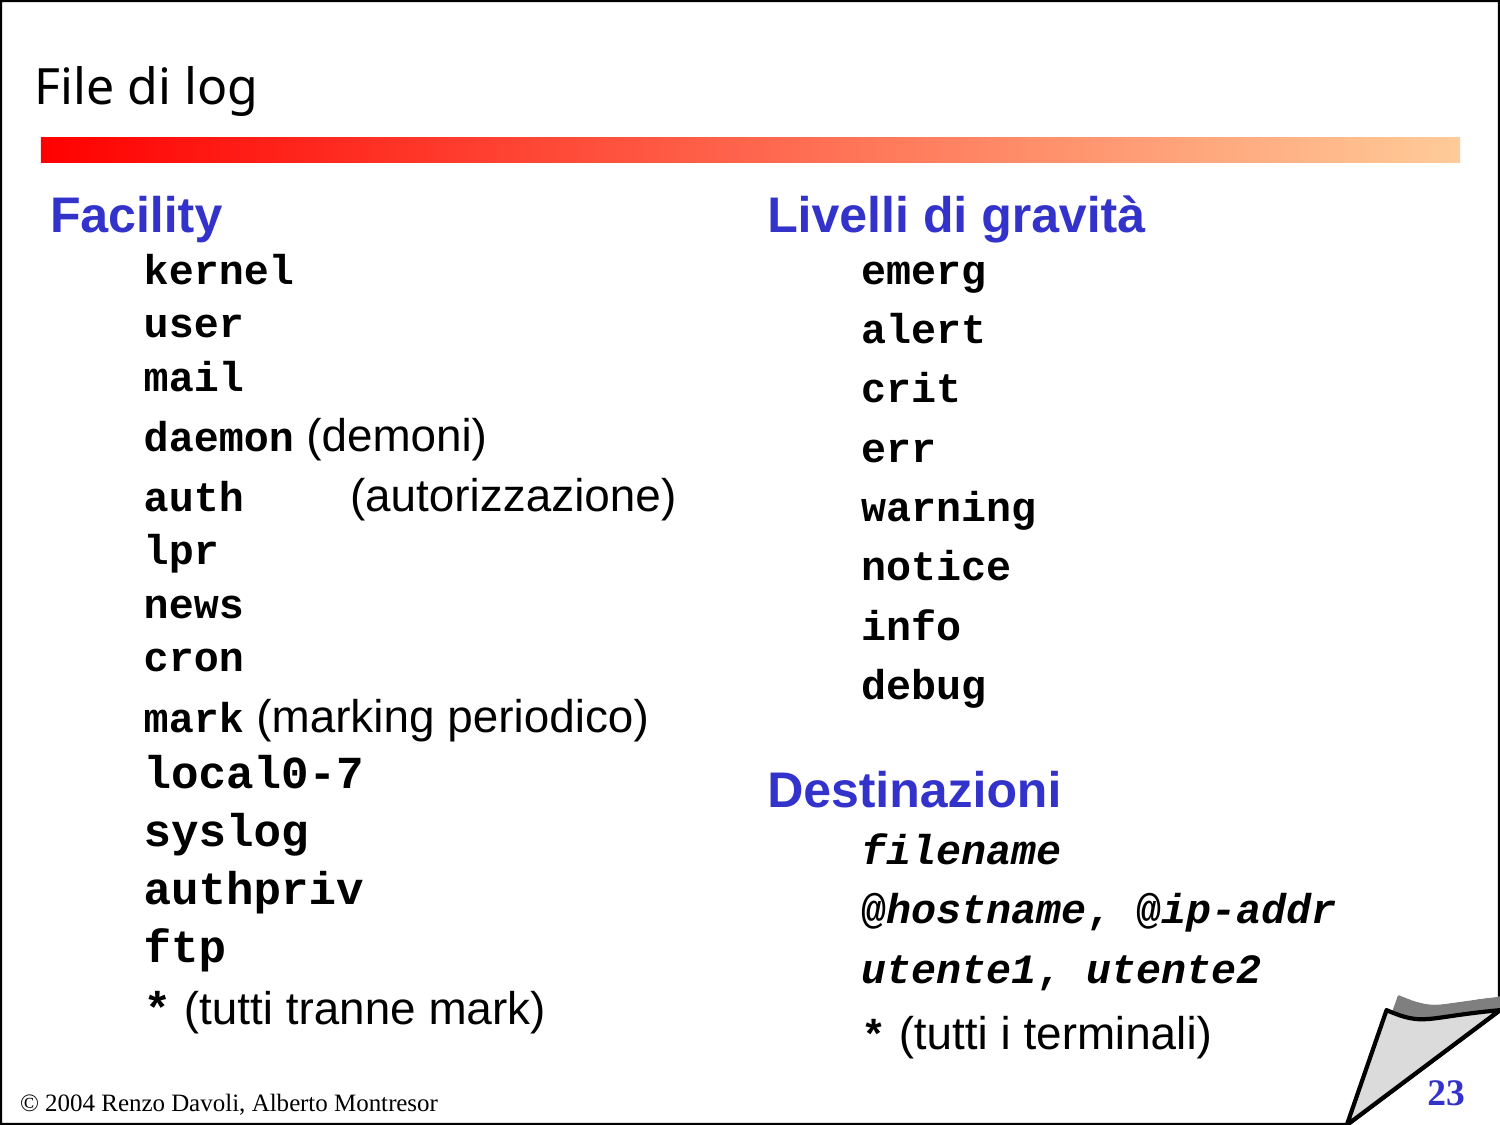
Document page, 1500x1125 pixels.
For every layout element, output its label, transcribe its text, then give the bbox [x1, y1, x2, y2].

list Facility kernel user mail daemon (demoni) auth (autorizzazione) lpr news cron mark (marking periodico) local0-7 syslog authpriv ftp * (tutti tranne mark) [50, 187, 734, 1046]
list Livelli di gravità emerg alert crit err warning notice info debug Destinazioni filename @hostname, @ip-addr utente1, utente2 * (tutti i terminali) [767, 187, 1451, 1103]
title File di log [34, 44, 1466, 131]
